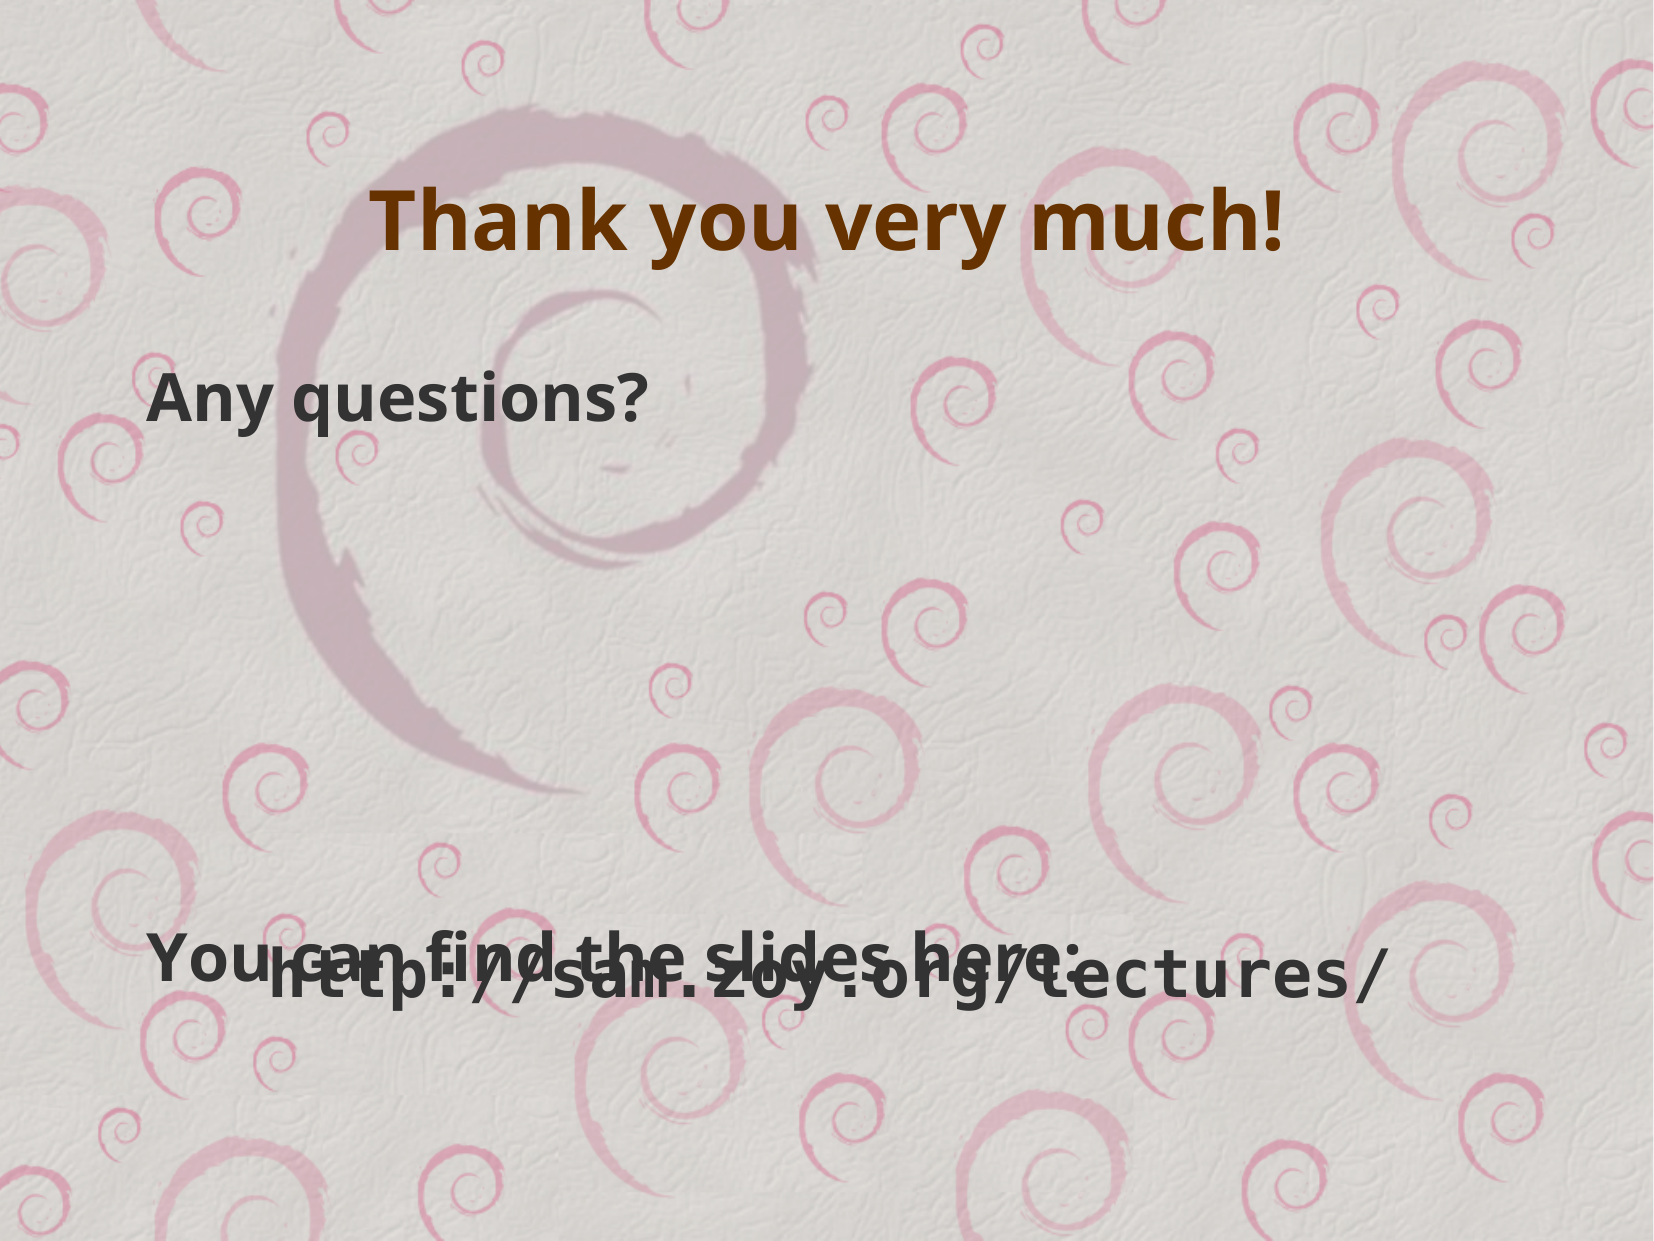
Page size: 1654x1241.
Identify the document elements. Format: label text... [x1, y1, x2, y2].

picture [0, 0, 1654, 1241]
title Thank you very much! [121, 114, 1534, 322]
list http://sam.zoy.org/lectures/ [134, 935, 1516, 1064]
list Any questions? You can find the slides here: [134, 350, 1516, 907]
